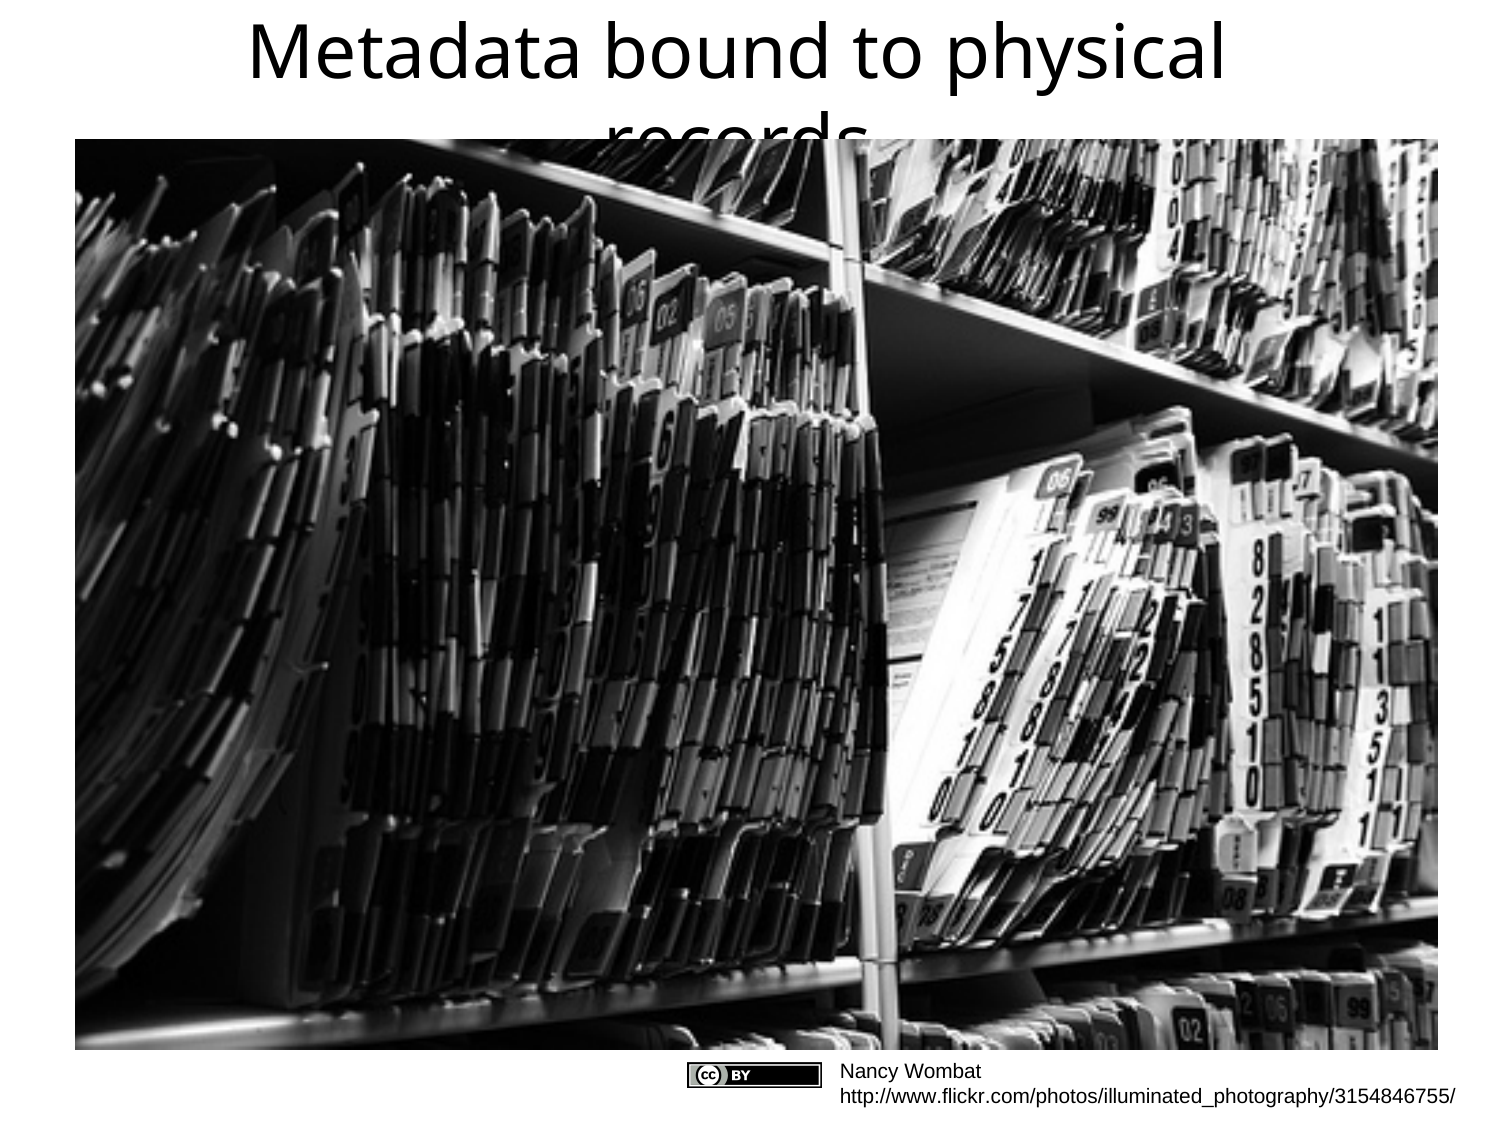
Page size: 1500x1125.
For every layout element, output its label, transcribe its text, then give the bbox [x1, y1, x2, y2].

picture [687, 1062, 822, 1088]
title Metadata bound to physical records [99, 0, 1375, 139]
text_box Nancy Wombat http://www.flickr.com/photos/illuminated_photography/3154846755/ [825, 1050, 1338, 1113]
picture [75, 139, 1438, 1051]
